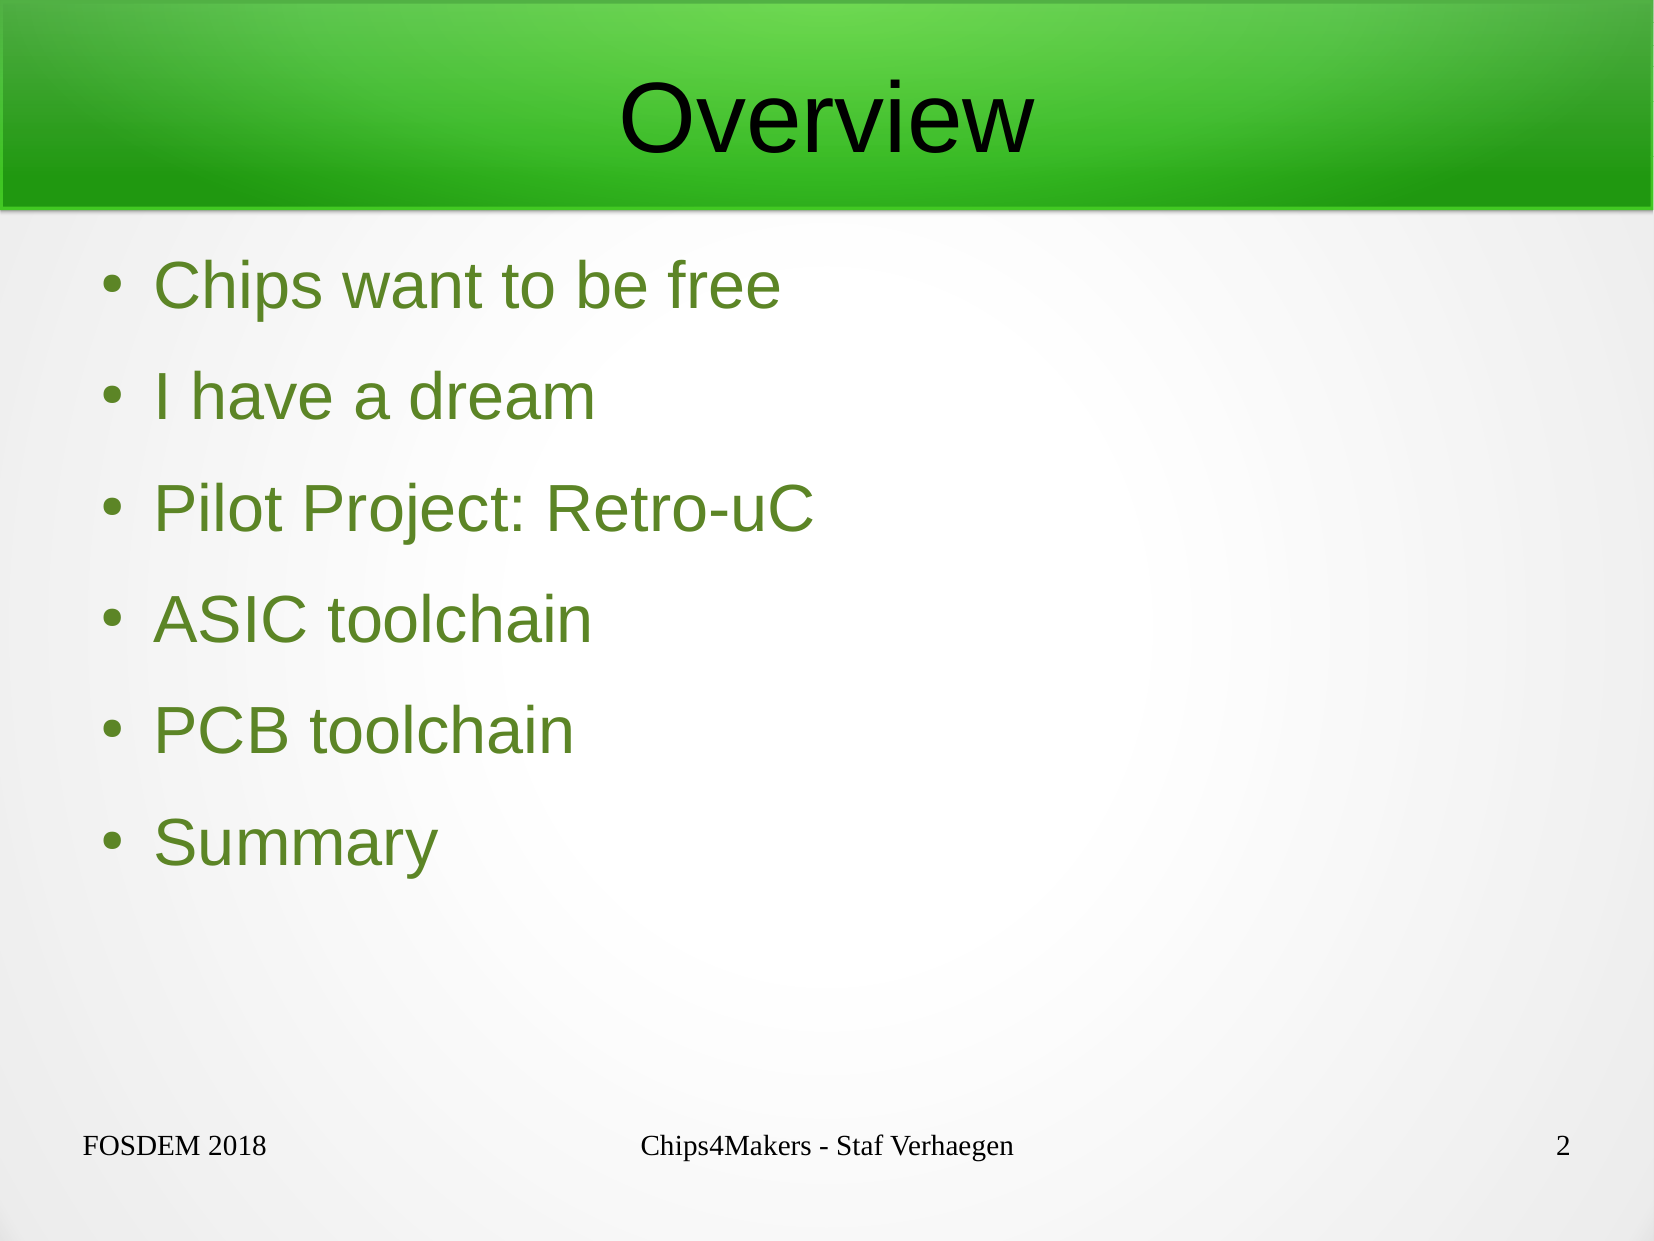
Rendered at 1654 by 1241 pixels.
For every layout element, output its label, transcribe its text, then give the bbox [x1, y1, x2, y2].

title Overview [82, 27, 1571, 210]
list Chips want to be free I have a dream Pilot Project: Retro-uC ASIC toolchain PCB toolchain Summary [82, 248, 1571, 1087]
